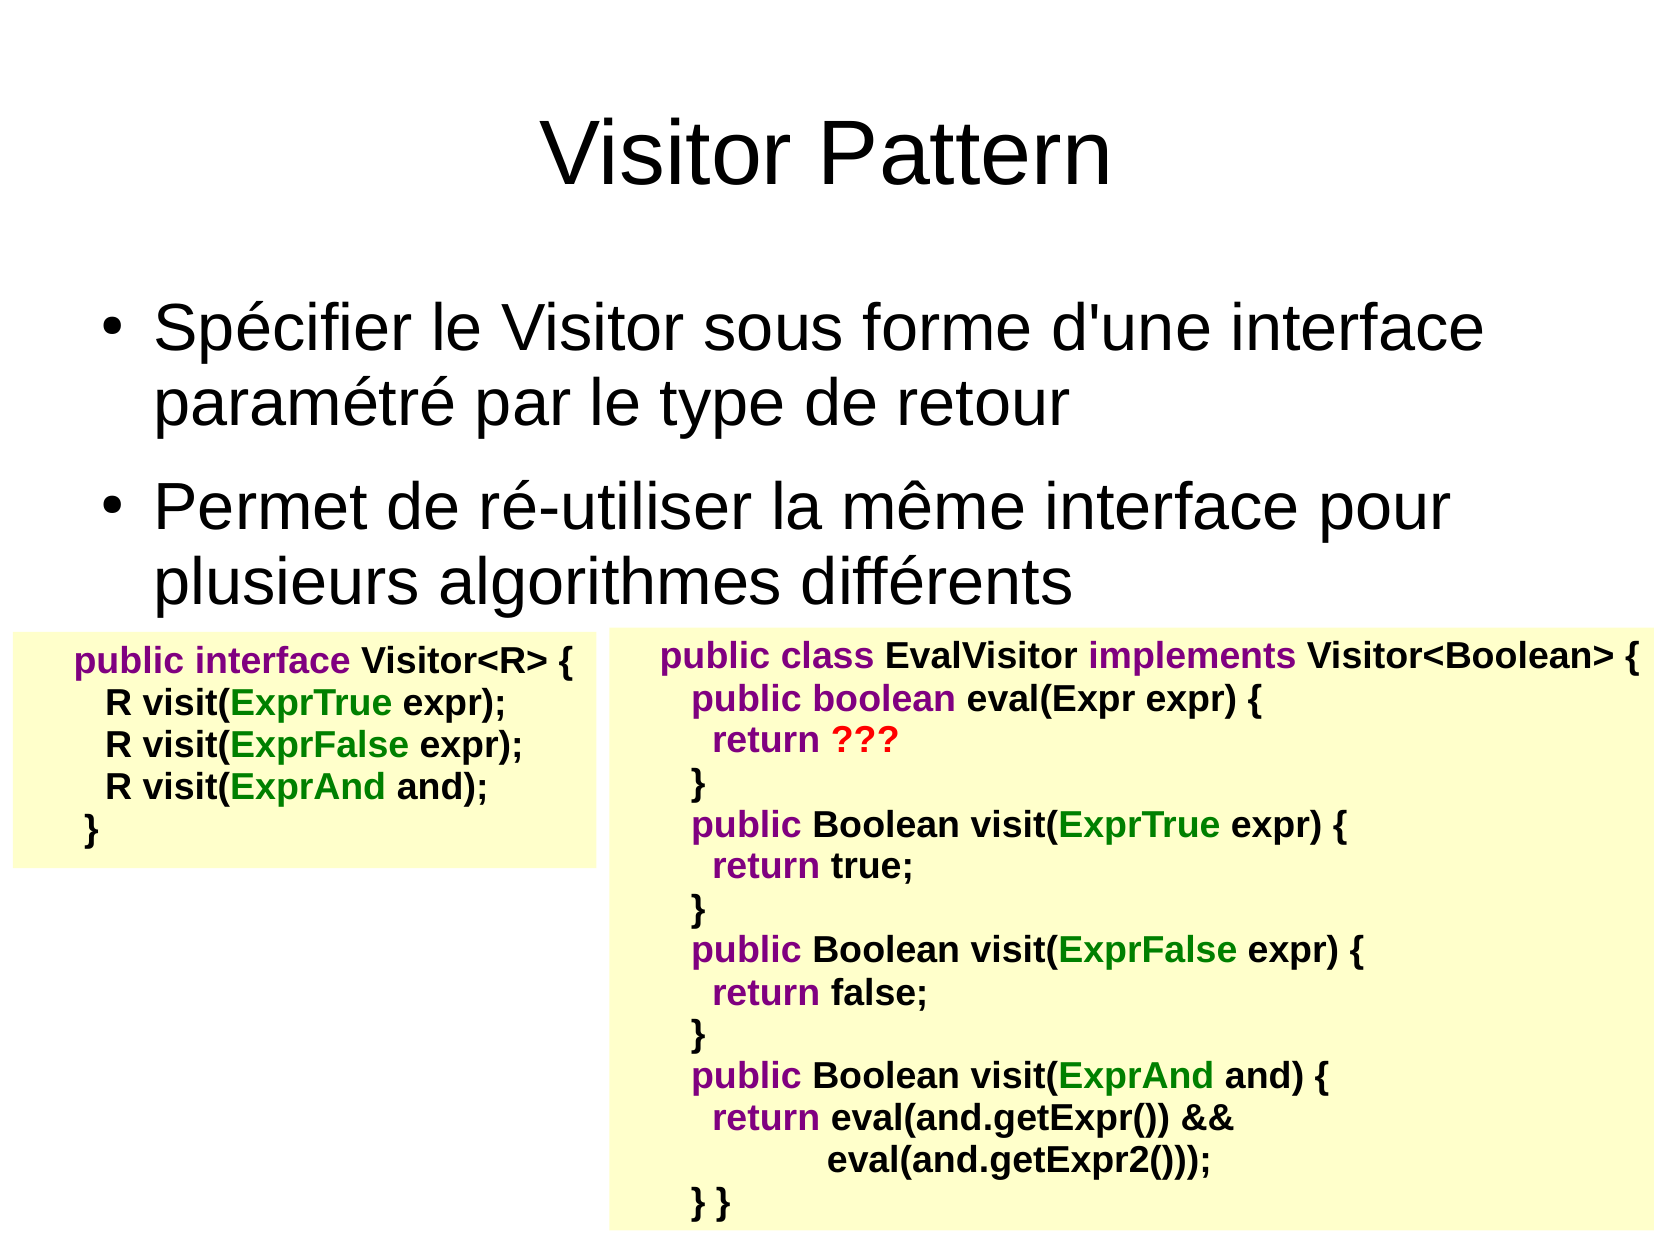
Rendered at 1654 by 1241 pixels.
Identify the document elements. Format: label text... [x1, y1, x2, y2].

text_box public class EvalVisitor implements Visitor<Boolean> { public boolean eval(Expr expr) { return ??? } public Boolean visit(ExprTrue expr) { return true; } public Boolean visit(ExprFalse expr) { return false; } public Boolean visit(ExprAnd and) { return eval(and.getExpr()) && eval(and.getExpr2())); } } [609, 627, 1654, 1231]
list Spécifier le Visitor sous forme d'une interface paramétré par le type de retour Permet de ré-utiliser la même interface pour plusieurs algorithmes différents [82, 290, 1571, 621]
title Visitor Pattern [82, 56, 1571, 250]
text_box public interface Visitor<R> { R visit(ExprTrue expr); R visit(ExprFalse expr); R visit(ExprAnd and); } [12, 631, 597, 869]
